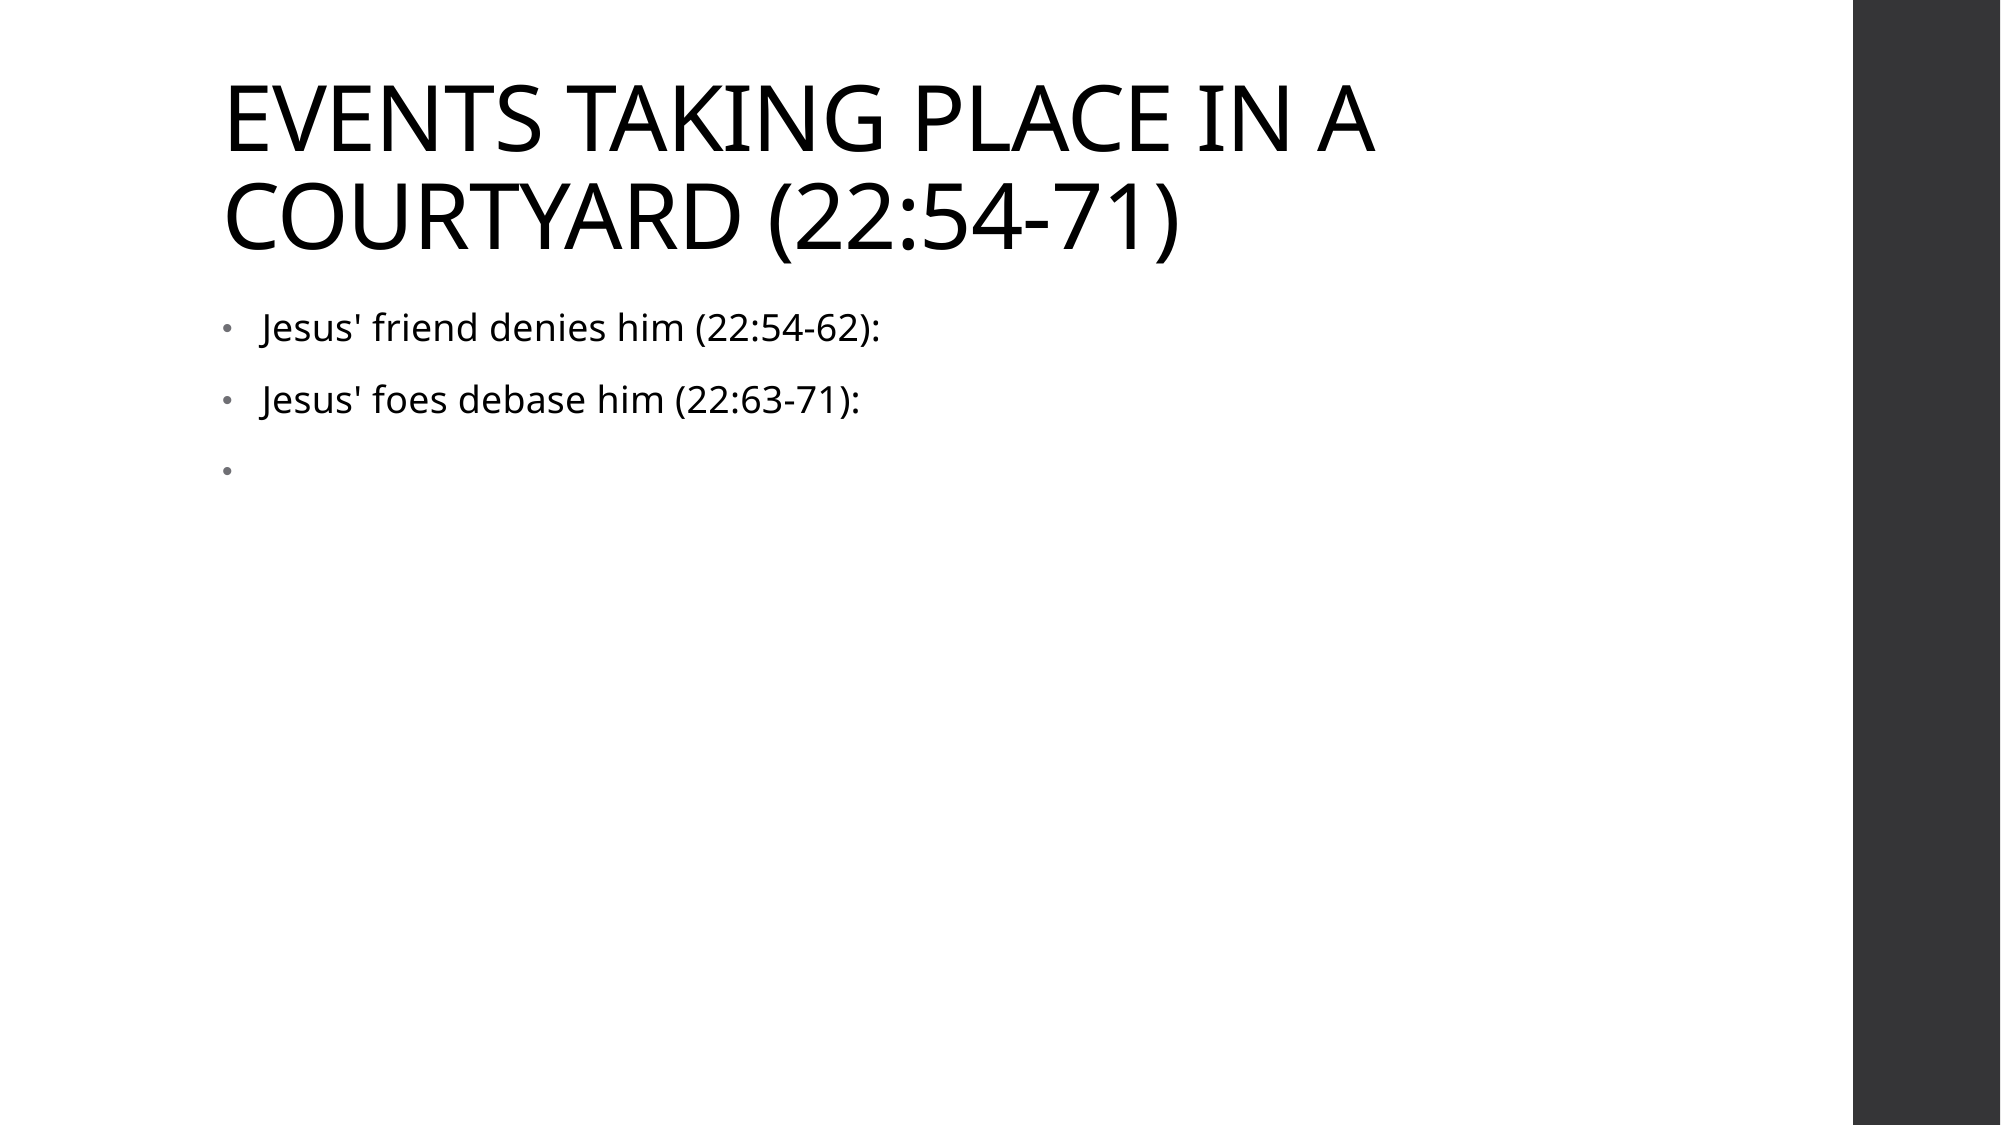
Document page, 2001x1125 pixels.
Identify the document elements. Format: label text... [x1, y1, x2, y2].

title EVENTS TAKING PLACE IN A COURTYARD (22:54-71) [206, 60, 1797, 278]
list Jesus' friend denies him (22:54-62): Jesus' foes debase him (22:63-71): [206, 299, 1617, 1014]
